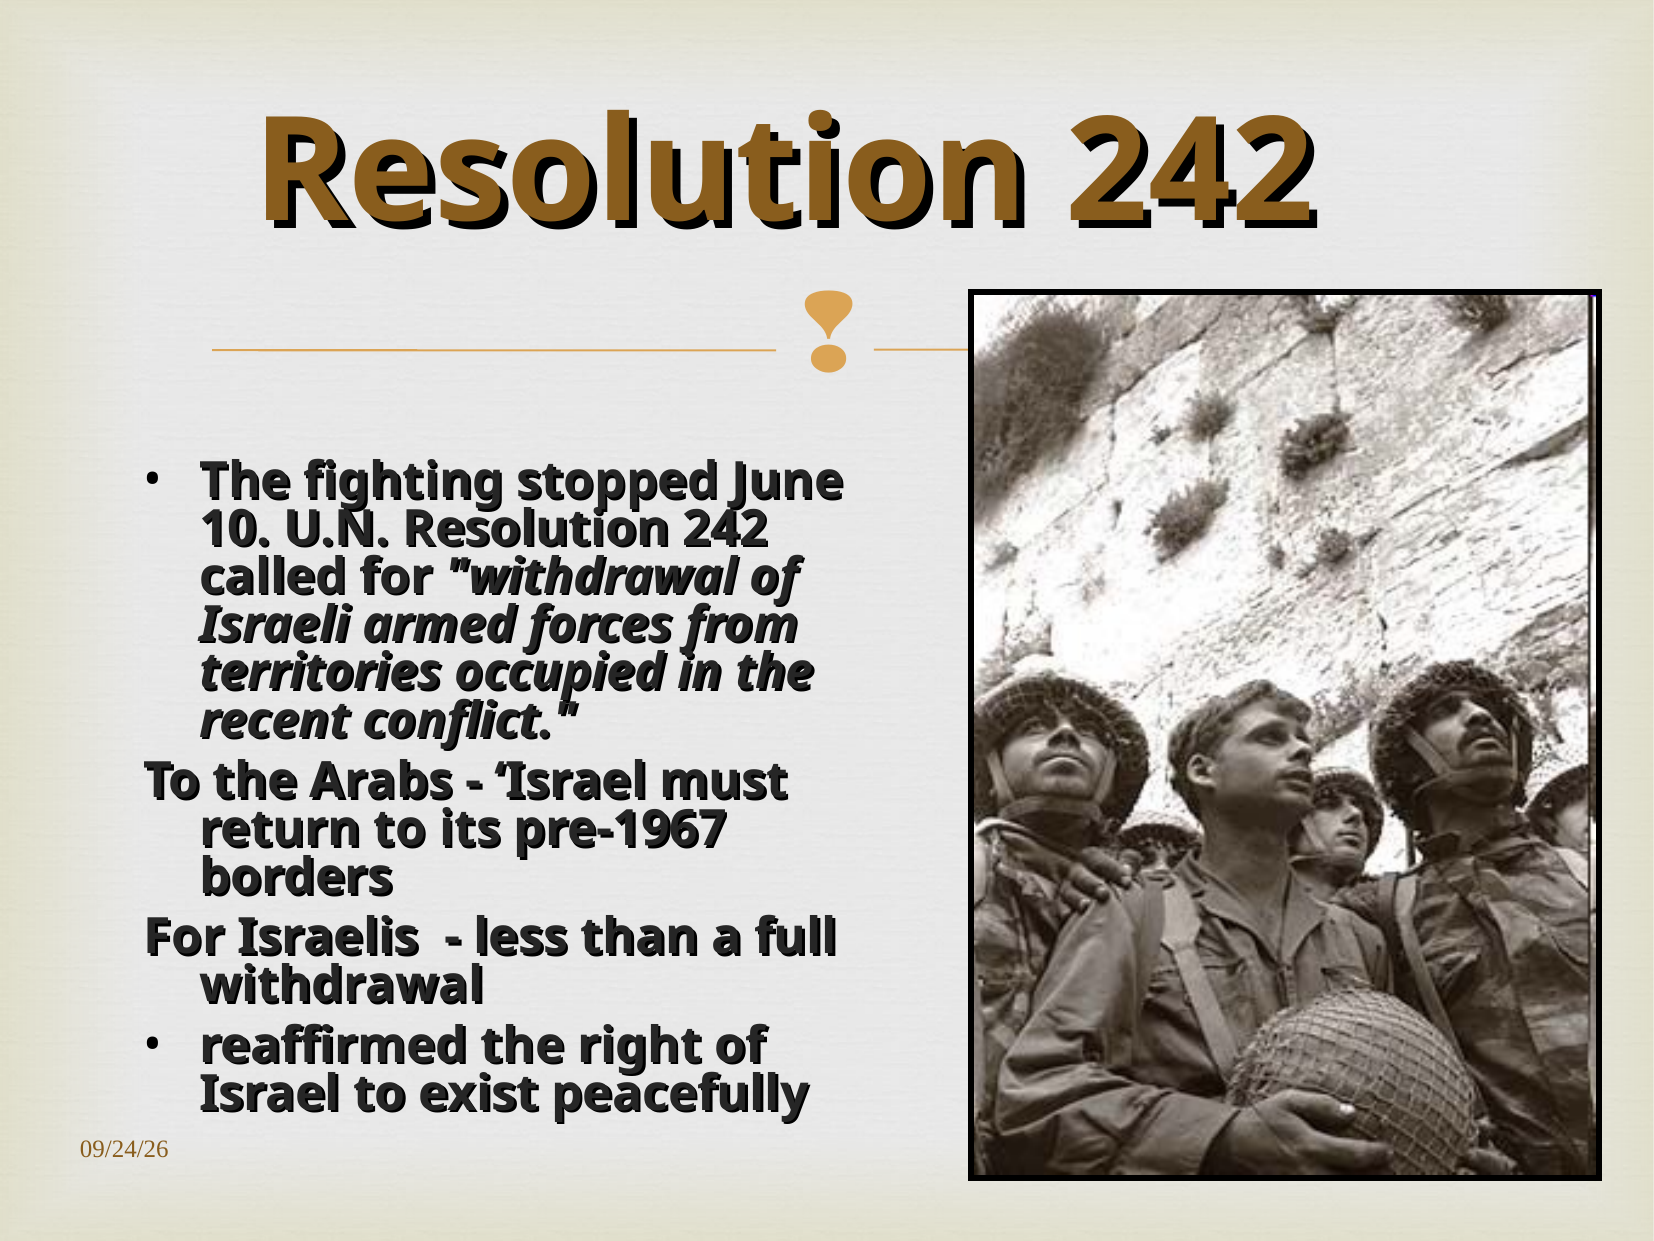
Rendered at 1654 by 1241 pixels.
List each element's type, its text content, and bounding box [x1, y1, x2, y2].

list The fighting stopped June 10. U.N. Resolution 242 called for "withdrawal of Israeli armed forces from territories occupied in the recent conflict." To the Arabs - ‘Israel must return to its pre-1967 borders For Israelis - less than a full withdrawal reaffirmed the right of Israel to exist peacefully [128, 451, 886, 1241]
title Resolution 242 [59, 58, 1548, 266]
picture [0, 0, 1654, 1241]
